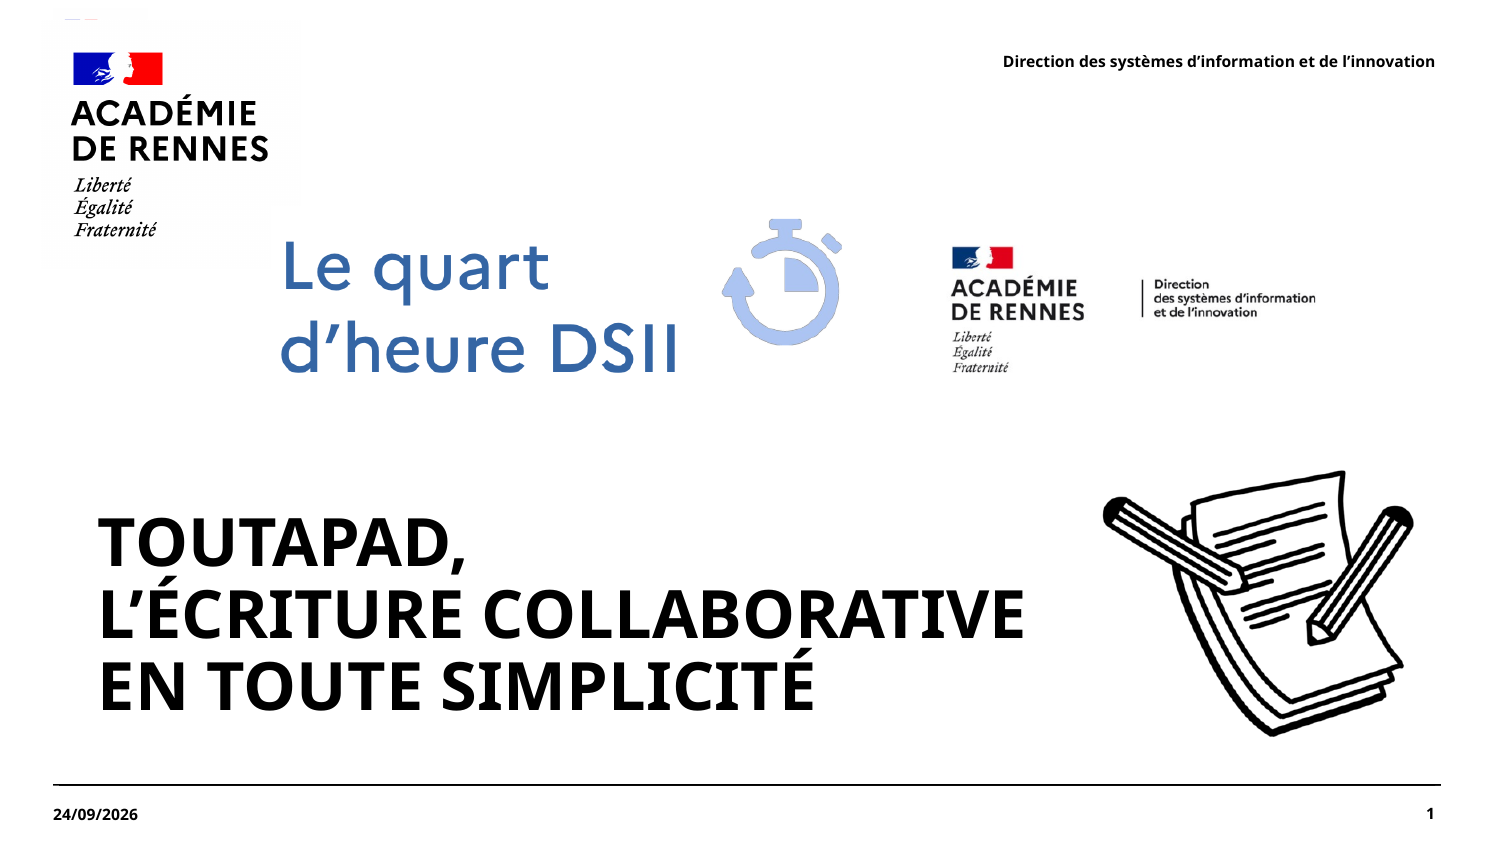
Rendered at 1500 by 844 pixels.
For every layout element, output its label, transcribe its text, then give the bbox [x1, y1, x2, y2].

text_box Direction des systèmes d’information et de l’innovation [470, 32, 1435, 92]
text_box Toutapad, l’écriture collaborative En toute simplicité [82, 508, 1039, 739]
text_box 19/04/2024 [53, 786, 245, 844]
picture [41, 8, 1495, 762]
text_box <numéro> [1213, 784, 1436, 844]
